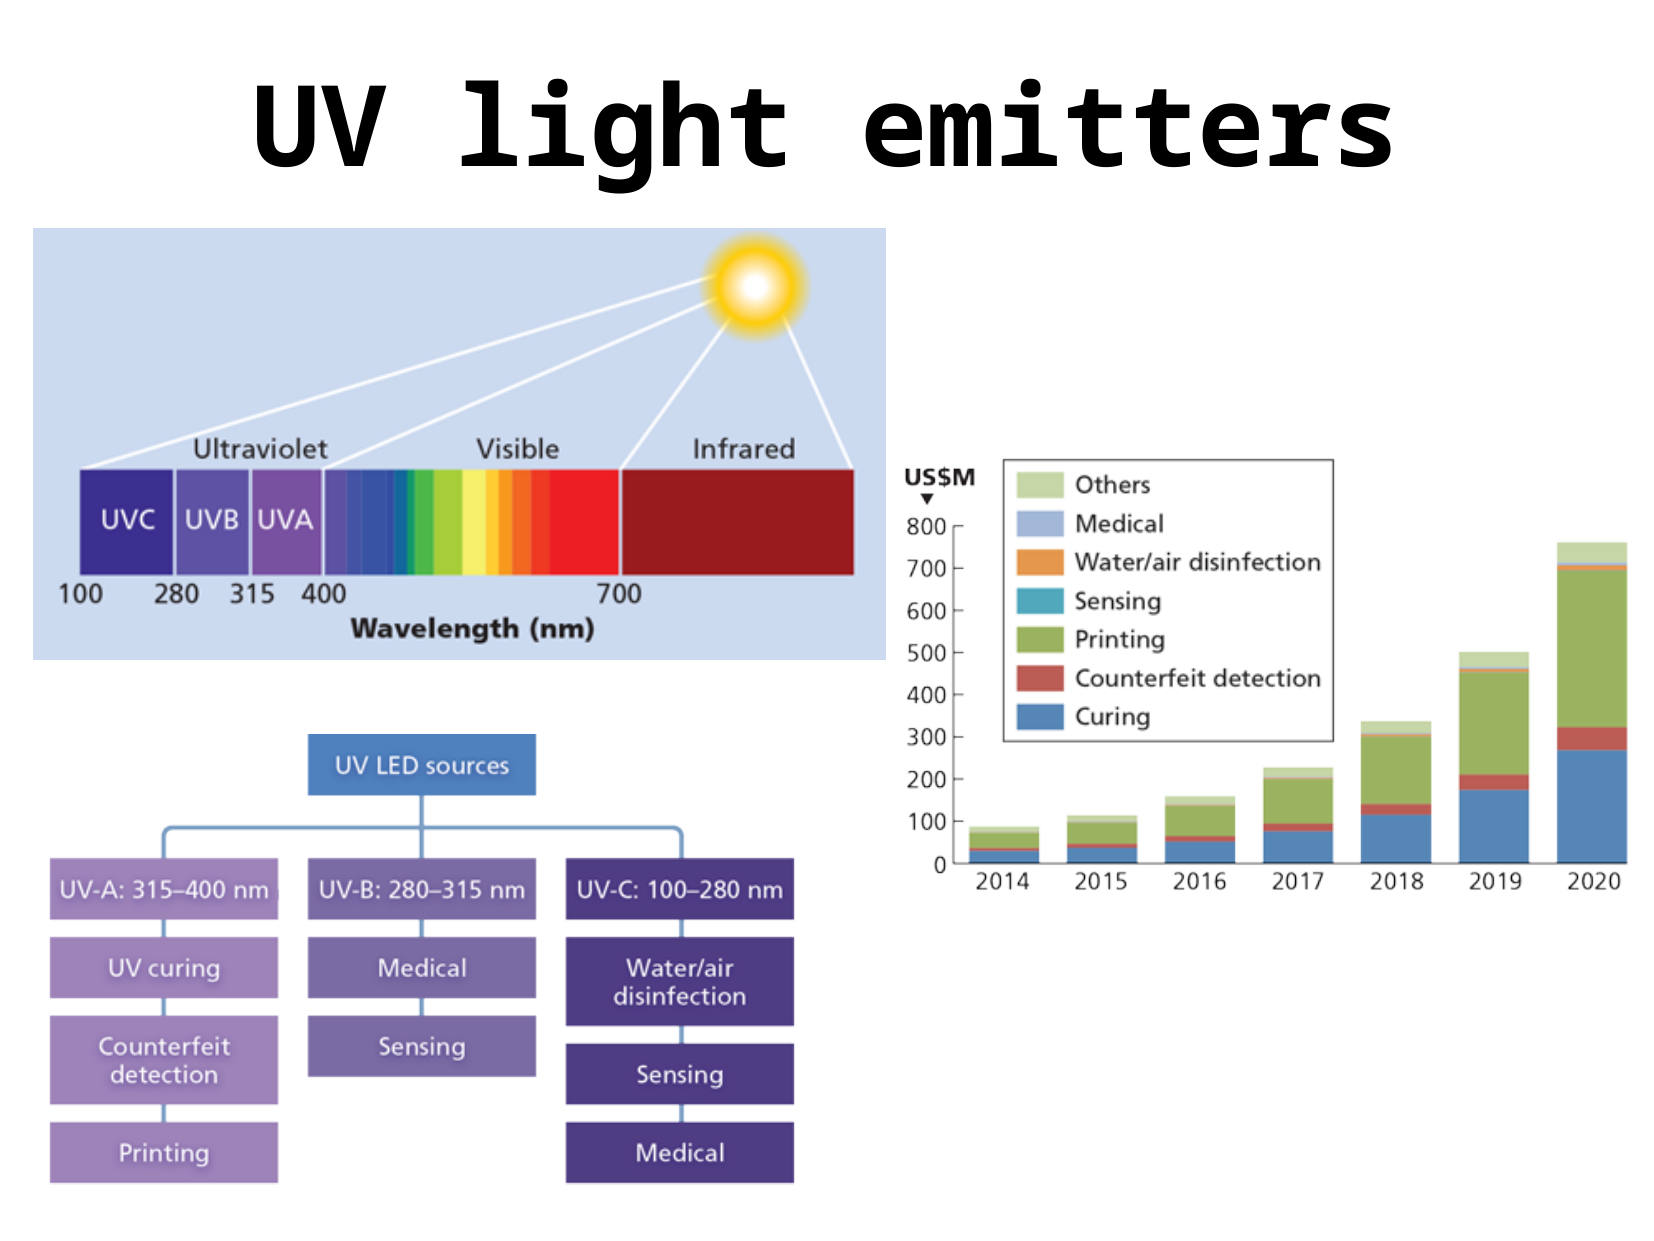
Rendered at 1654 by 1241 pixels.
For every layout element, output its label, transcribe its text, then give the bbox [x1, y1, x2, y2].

picture [33, 228, 886, 661]
title UV light emitters [82, 49, 1571, 195]
picture [896, 449, 1638, 901]
picture [45, 734, 798, 1186]
